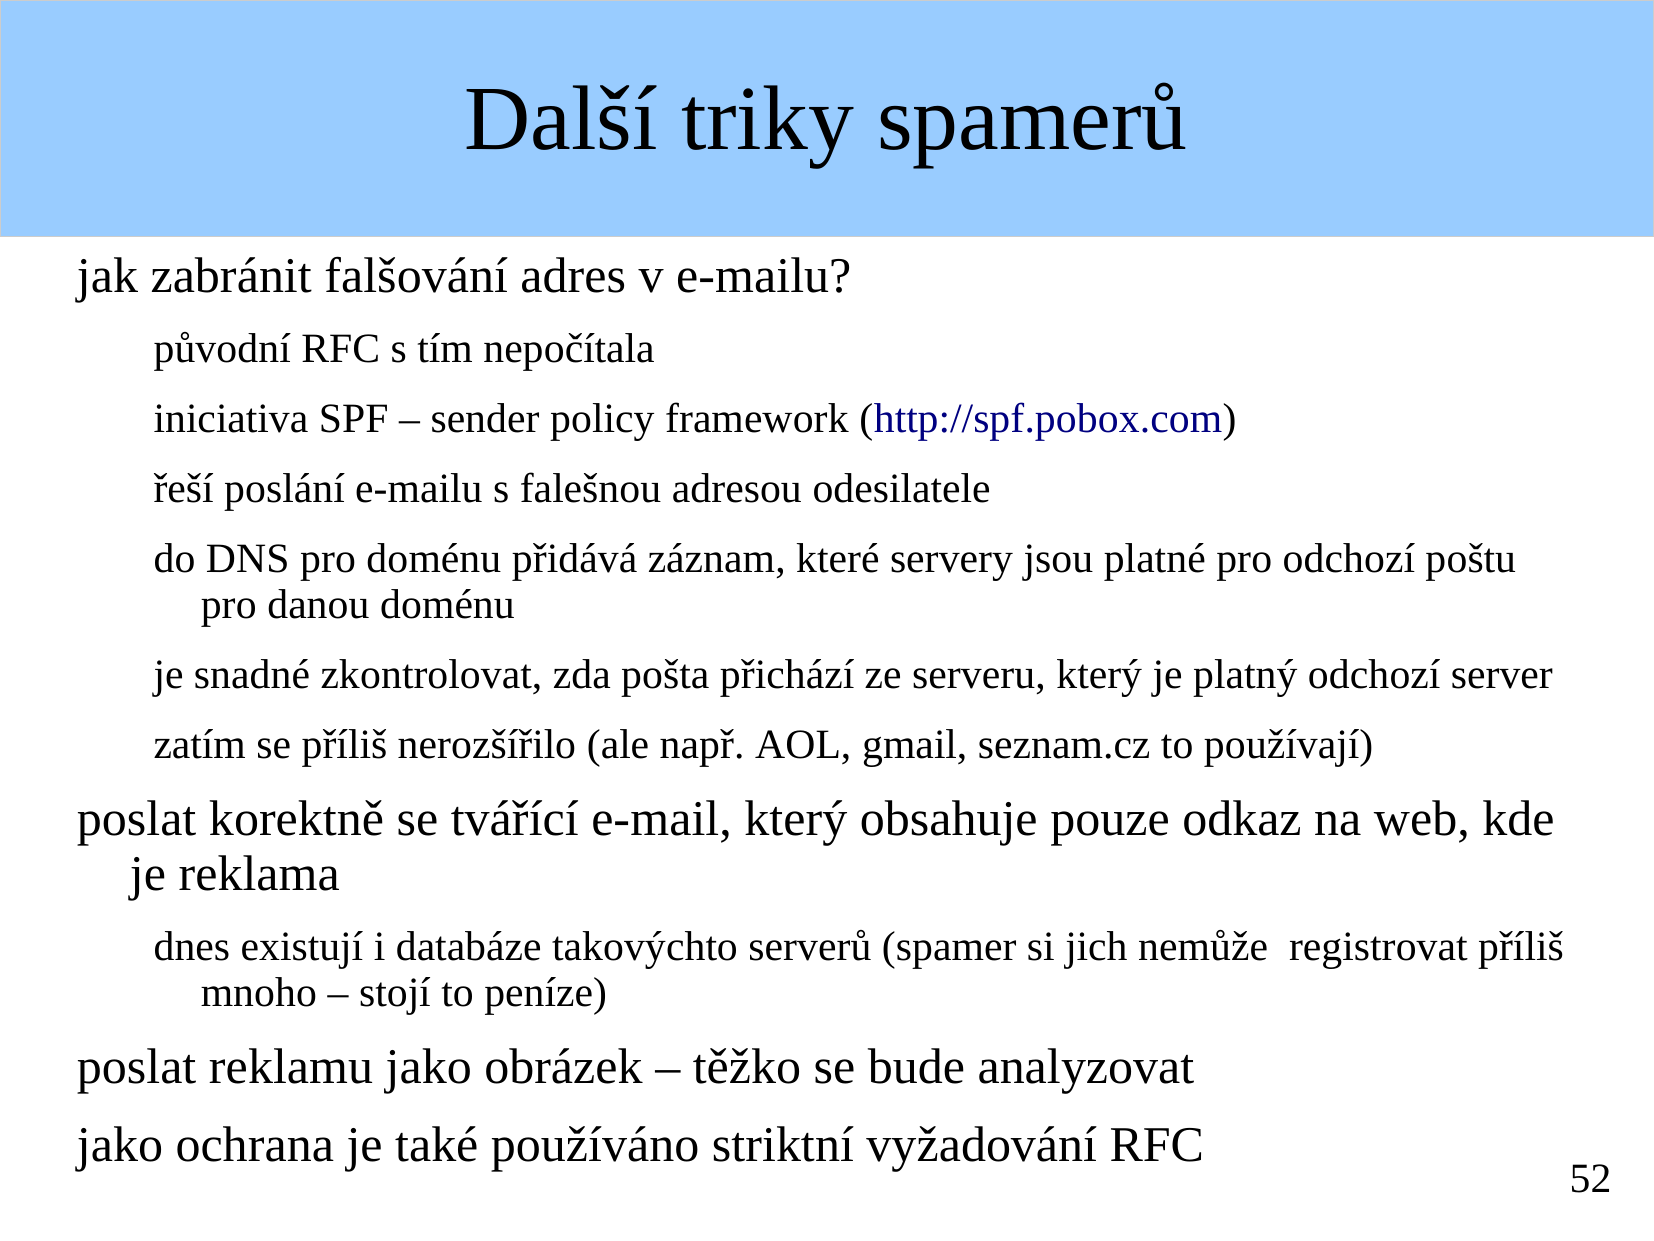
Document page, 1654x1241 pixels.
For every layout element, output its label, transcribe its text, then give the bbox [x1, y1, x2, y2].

list jak zabránit falšování adres v e-mailu? původní RFC s tím nepočítala iniciativa SPF – sender policy framework (http://spf.pobox.com) řeší poslání e-mailu s falešnou adresou odesilatele do DNS pro doménu přidává záznam, které servery jsou platné pro odchozí poštu pro danou doménu je snadné zkontrolovat, zda pošta přichází ze serveru, který je platný odchozí server zatím se příliš nerozšířilo (ale např. AOL, gmail, seznam.cz to používají) poslat korektně se tvářící e-mail, který obsahuje pouze odkaz na web, kde je reklama dnes existují i databáze takovýchto serverů (spamer si jich nemůže registrovat příliš mnoho – stojí to peníze) poslat reklamu jako obrázek – těžko se bude analyzovat jako ochrana je také používáno striktní vyžadování RFC [59, 248, 1571, 1219]
title Další triky spamerů [0, 0, 1654, 237]
